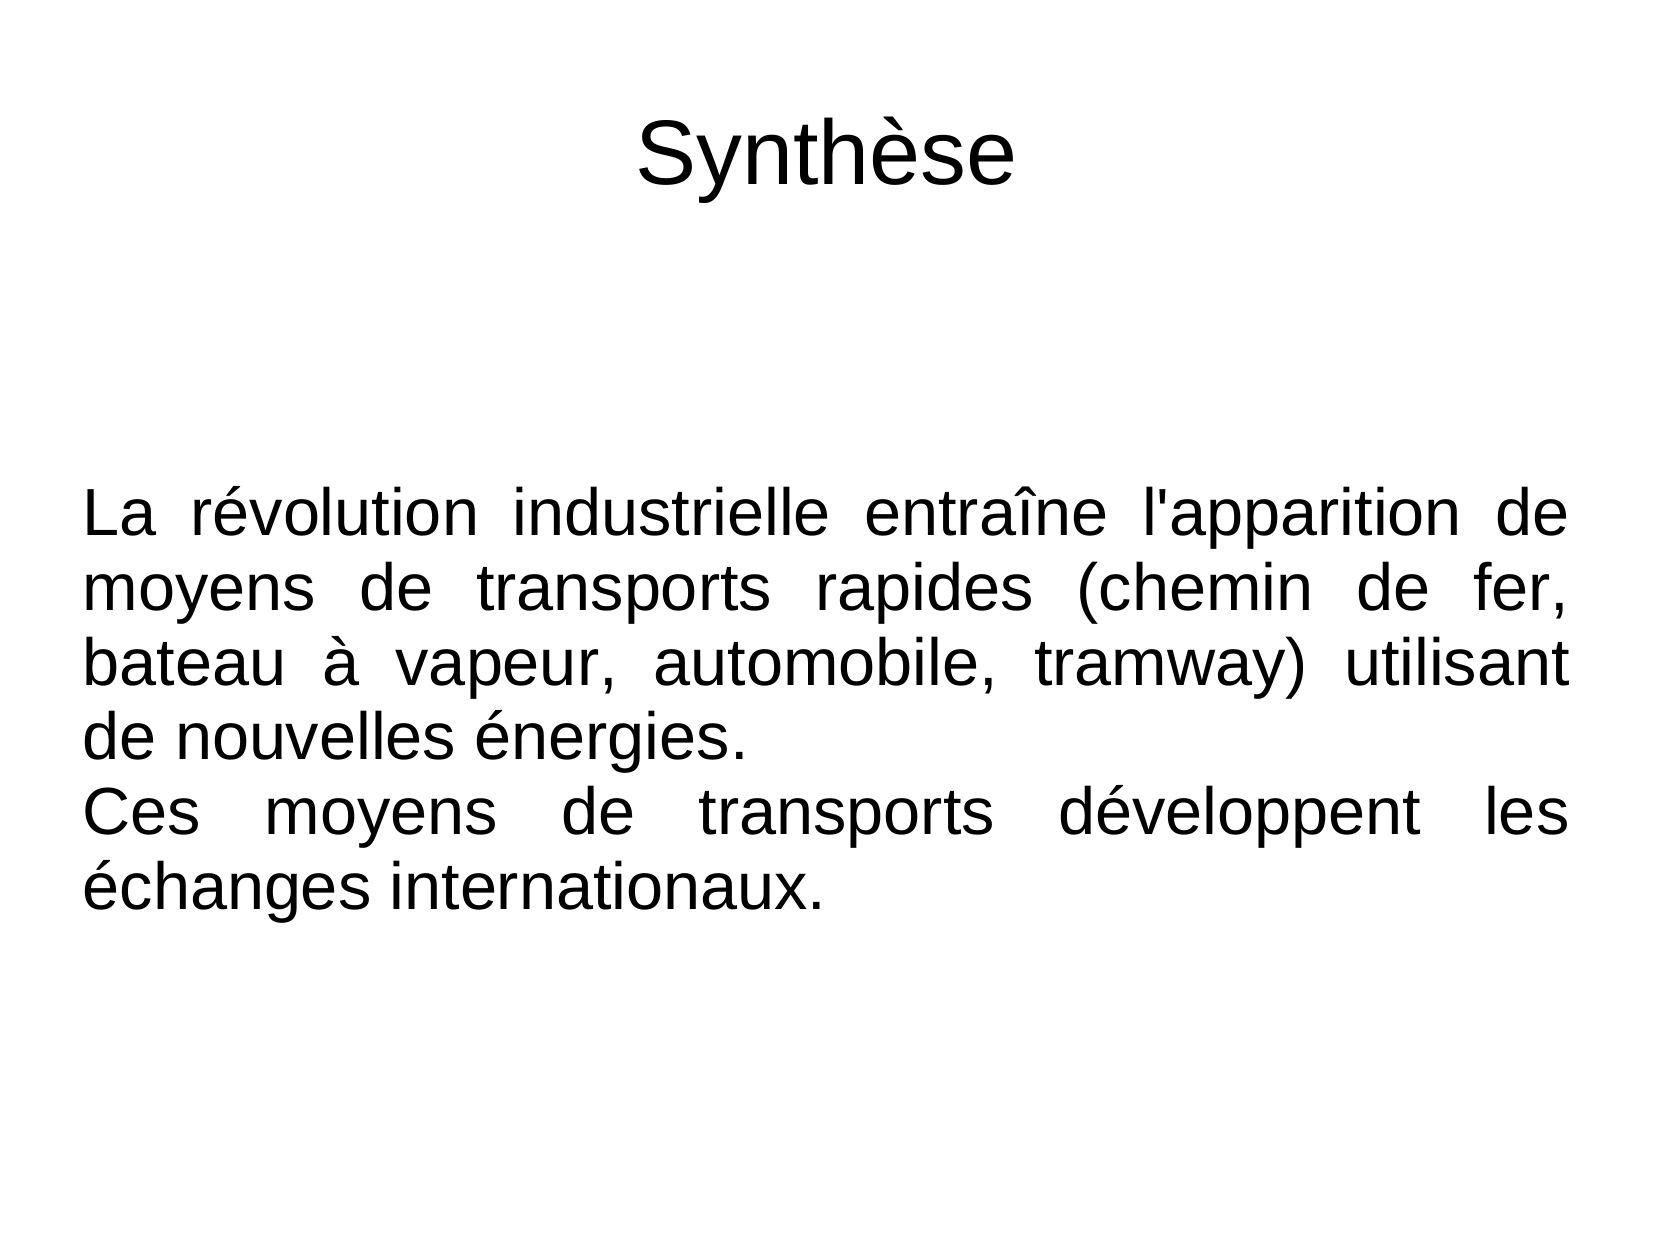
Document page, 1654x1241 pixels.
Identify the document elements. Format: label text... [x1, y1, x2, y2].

title Synthèse [82, 49, 1571, 257]
subtitle La révolution industrielle entraîne l'apparition de moyens de transports rapides (chemin de fer, bateau à vapeur, automobile, tramway) utilisant de nouvelles énergies. Ces moyens de transports développent les échanges internationaux. [82, 290, 1571, 1109]
